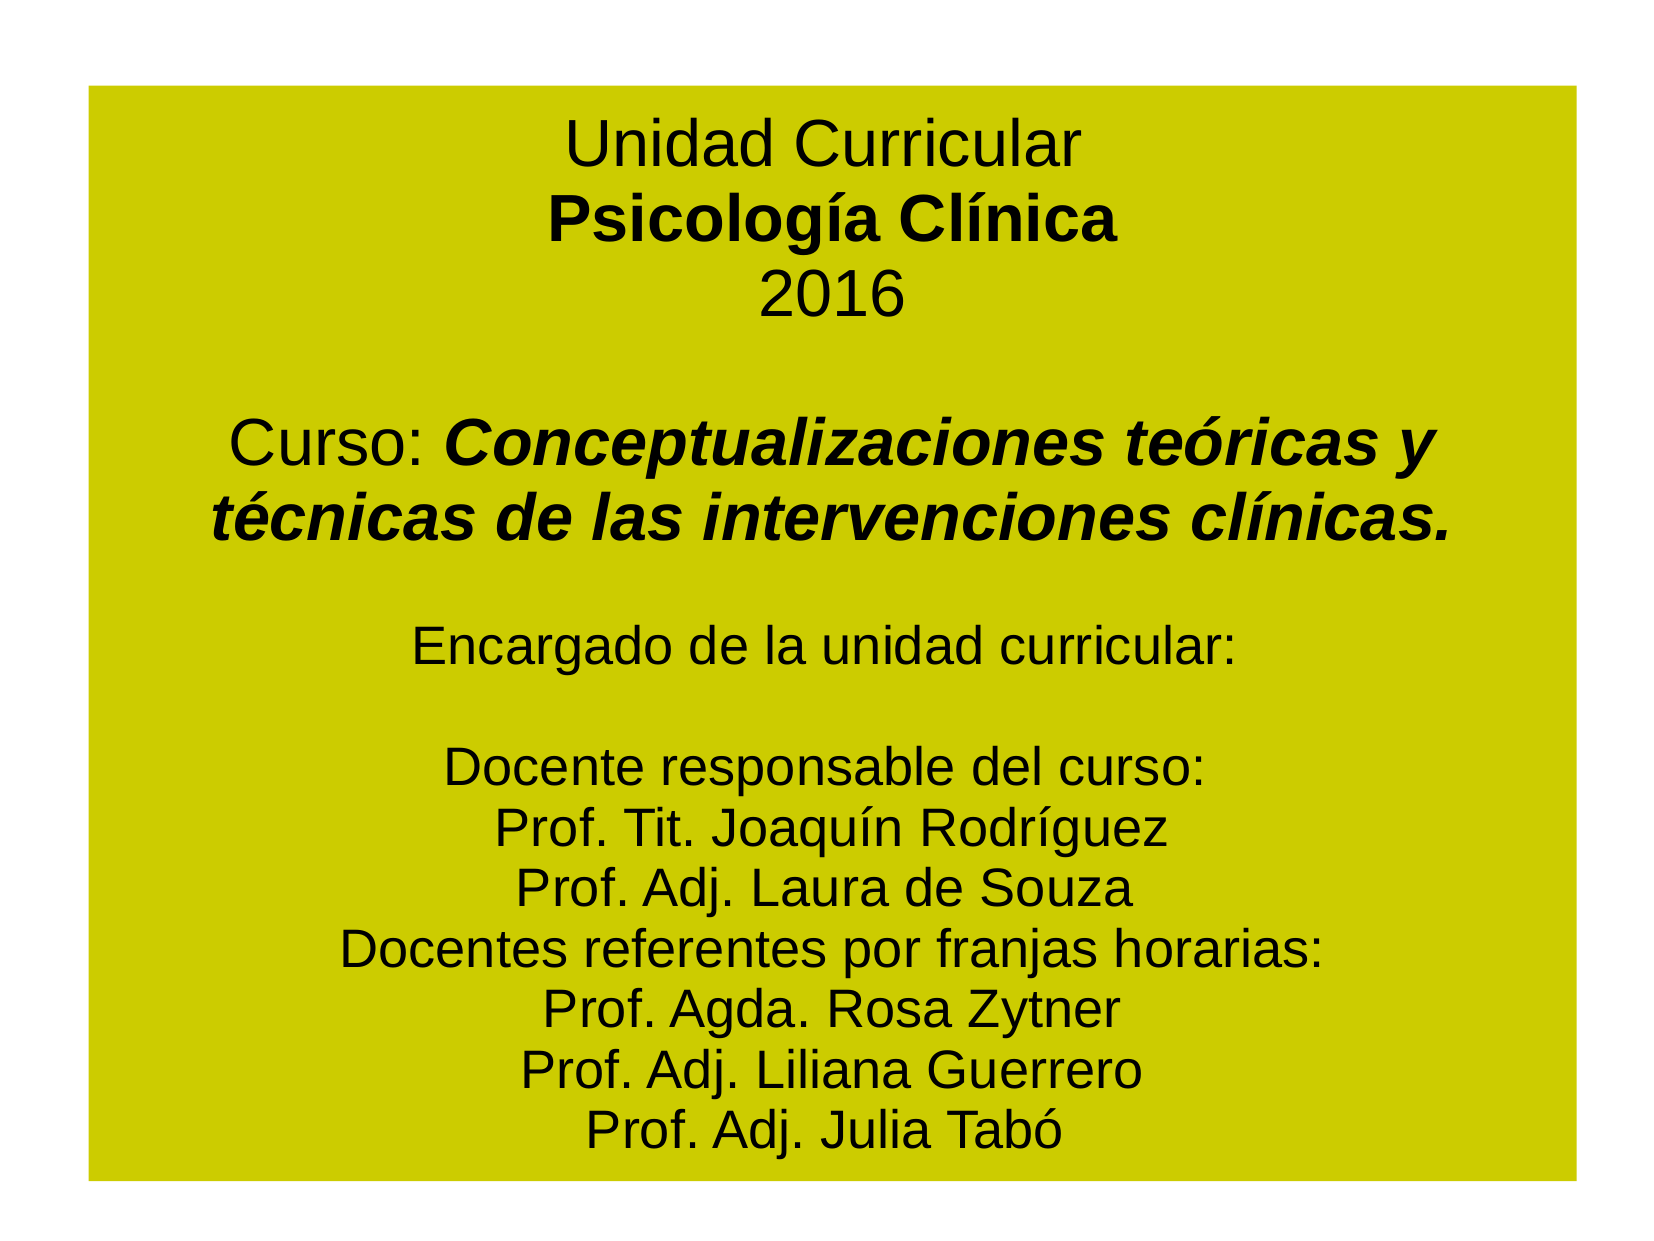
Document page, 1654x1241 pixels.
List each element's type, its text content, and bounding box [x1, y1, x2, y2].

subtitle Unidad Curricular Psicología Clínica 2016 Curso: Conceptualizaciones teóricas y técnicas de las intervenciones clínicas. Encargado de la unidad curricular: Docente responsable del curso: Prof. Tit. Joaquín Rodríguez Prof. Adj. Laura de Souza Docentes referentes por franjas horarias: Prof. Agda. Rosa Zytner Prof. Adj. Liliana Guerrero Prof. Adj. Julia Tabó [88, 85, 1577, 1182]
